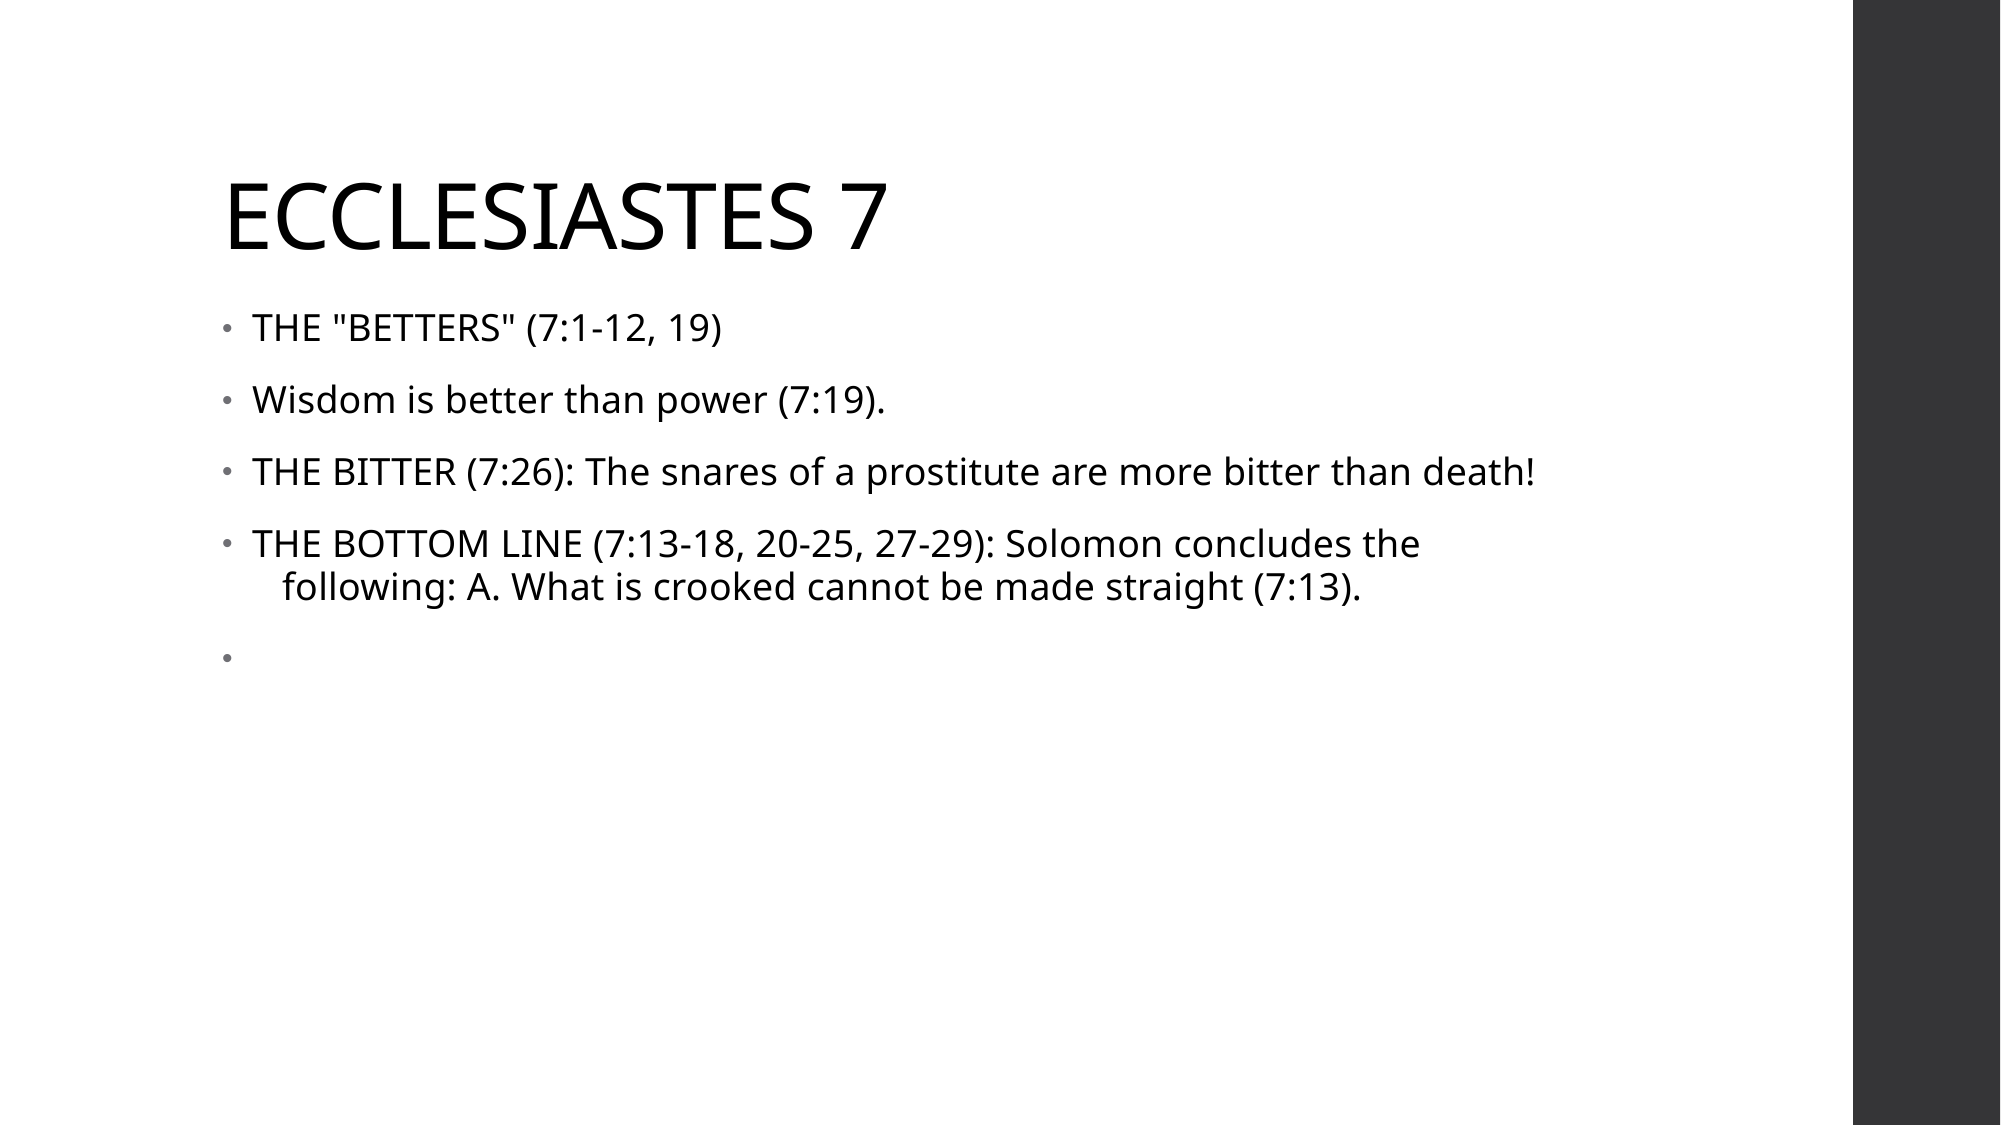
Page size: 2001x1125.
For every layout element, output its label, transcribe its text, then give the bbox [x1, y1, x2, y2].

list THE "BETTERS" (7:1-12, 19) Wisdom is better than power (7:19). THE BITTER (7:26): The snares of a prostitute are more bitter than death! THE BOTTOM LINE (7:13-18, 20-25, 27-29): Solomon concludes the following: A. What is crooked cannot be made straight (7:13). [206, 299, 1617, 1014]
title ECCLESIASTES 7 [206, 60, 1797, 278]
